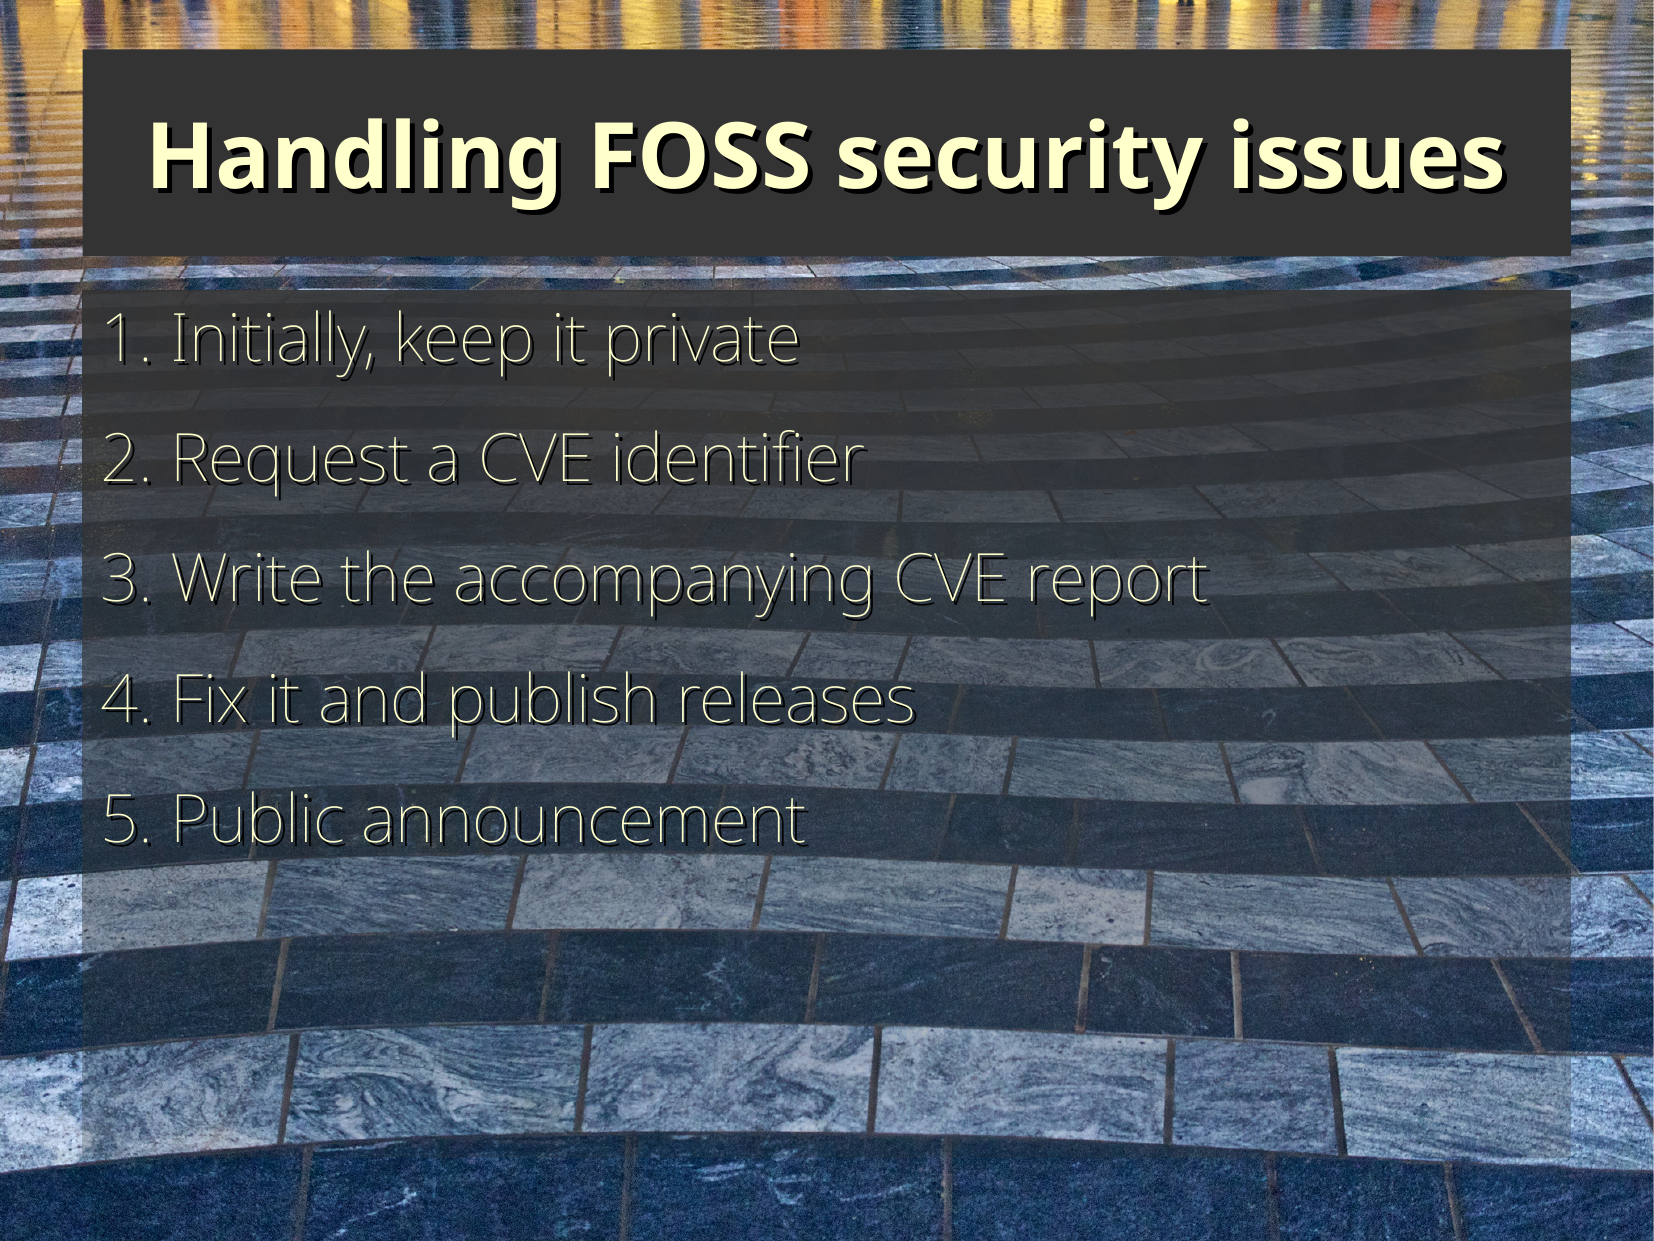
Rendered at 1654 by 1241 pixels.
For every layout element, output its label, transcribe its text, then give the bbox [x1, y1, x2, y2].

picture [0, 0, 1654, 1241]
title Handling FOSS security issues [82, 49, 1571, 257]
list Initially, keep it private Request a CVE identifier Write the accompanying CVE report Fix it and publish releases Public announcement [82, 290, 1571, 1158]
